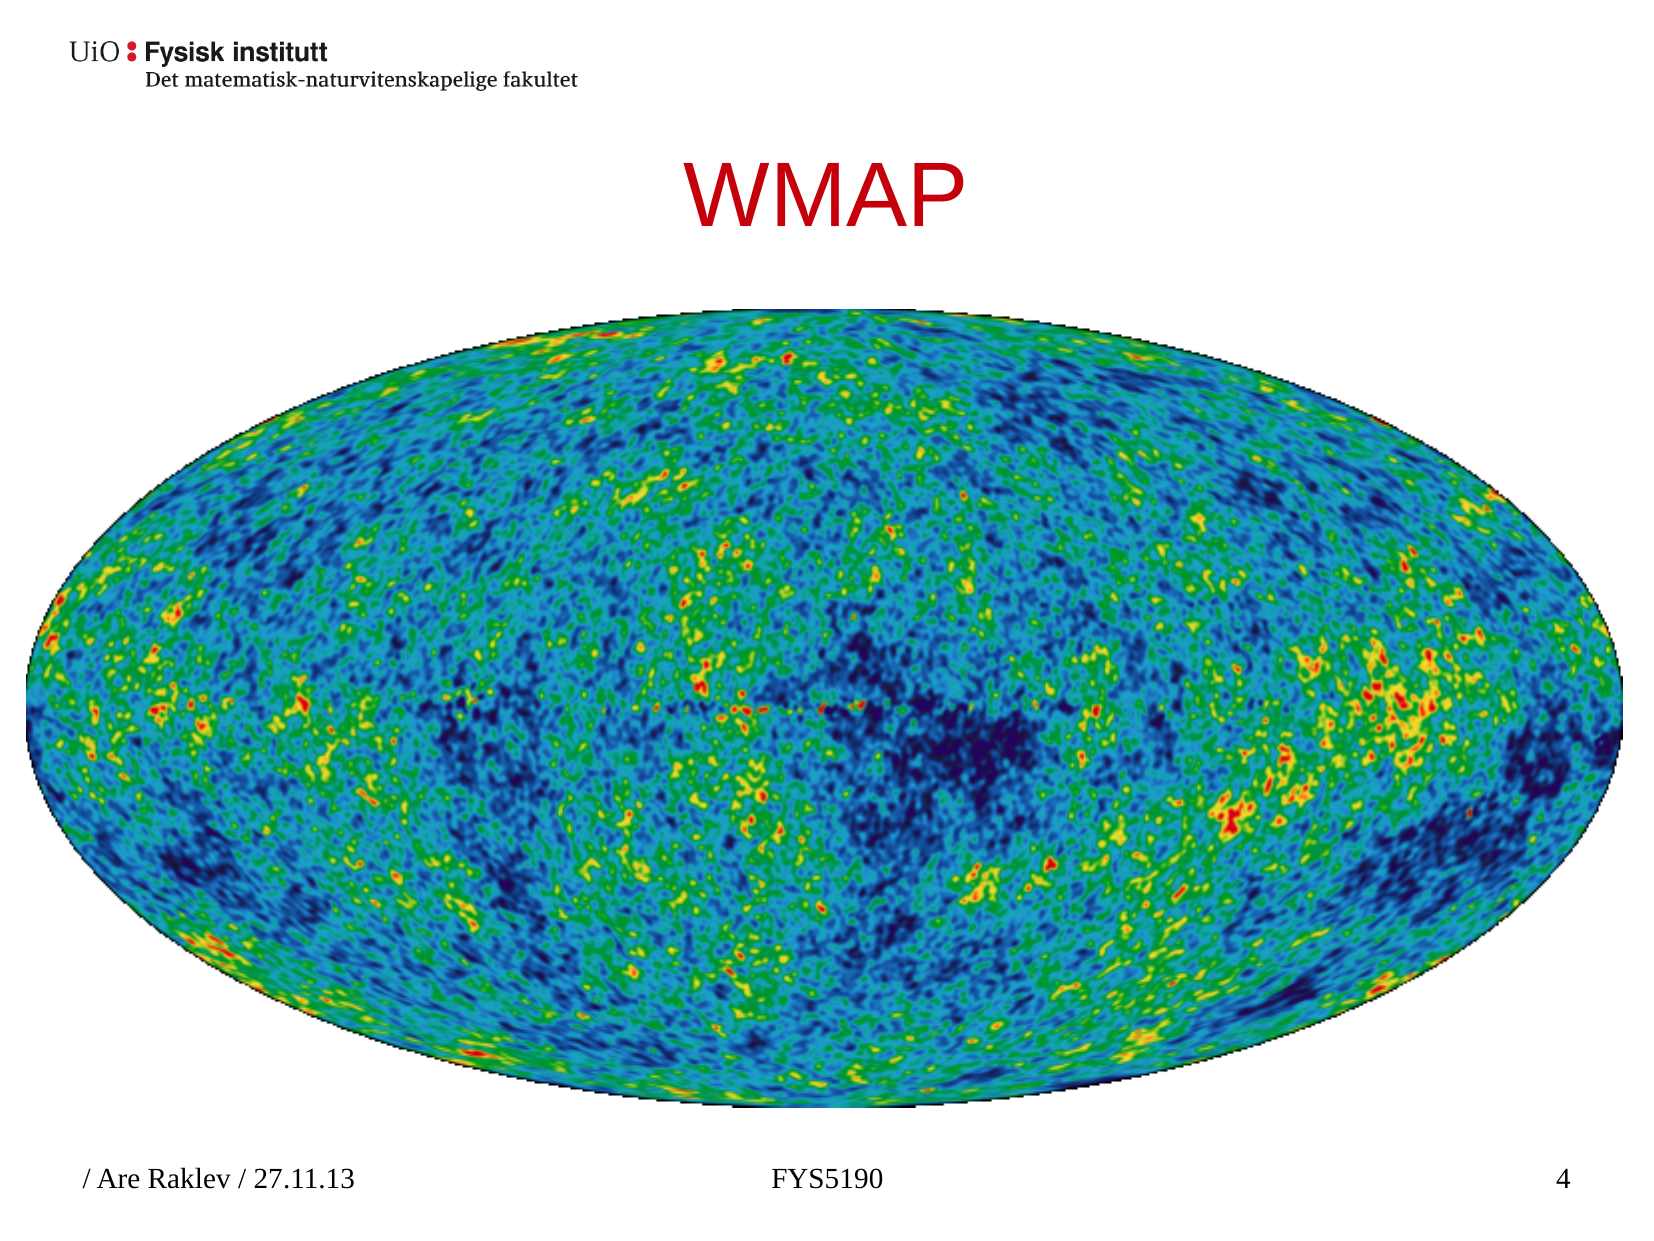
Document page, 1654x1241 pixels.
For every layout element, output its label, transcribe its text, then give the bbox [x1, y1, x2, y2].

picture [26, 309, 1623, 1108]
picture [68, 37, 581, 93]
title WMAP [82, 90, 1571, 298]
